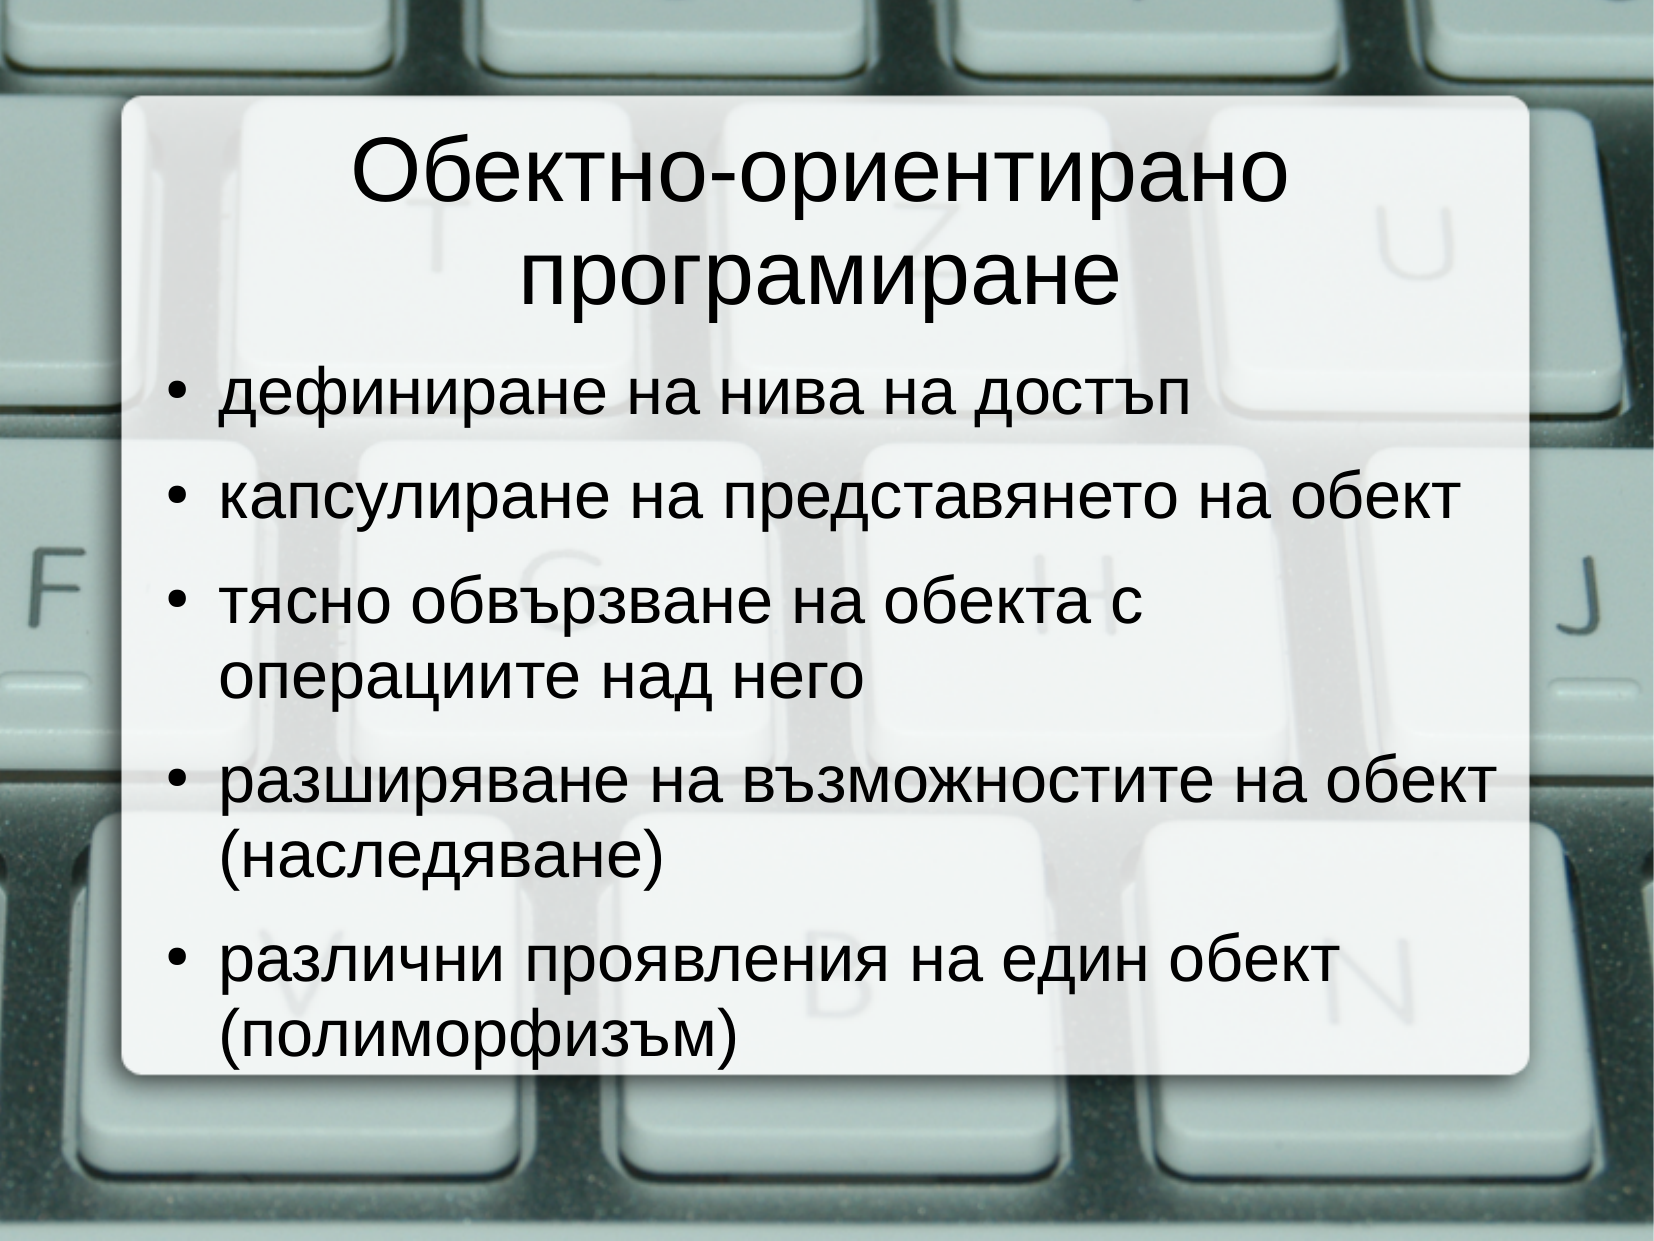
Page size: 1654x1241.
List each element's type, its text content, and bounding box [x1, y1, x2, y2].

title Обектно-ориентирано програмиране [135, 117, 1506, 325]
picture [0, 0, 1654, 1241]
list дефиниране на нива на достъп капсулиране на представянето на обект тясно обвързване на обекта с операциите над него разширяване на възможностите на обект (наследяване) различни проявления на един обект (полиморфизъм) [147, 354, 1506, 1074]
